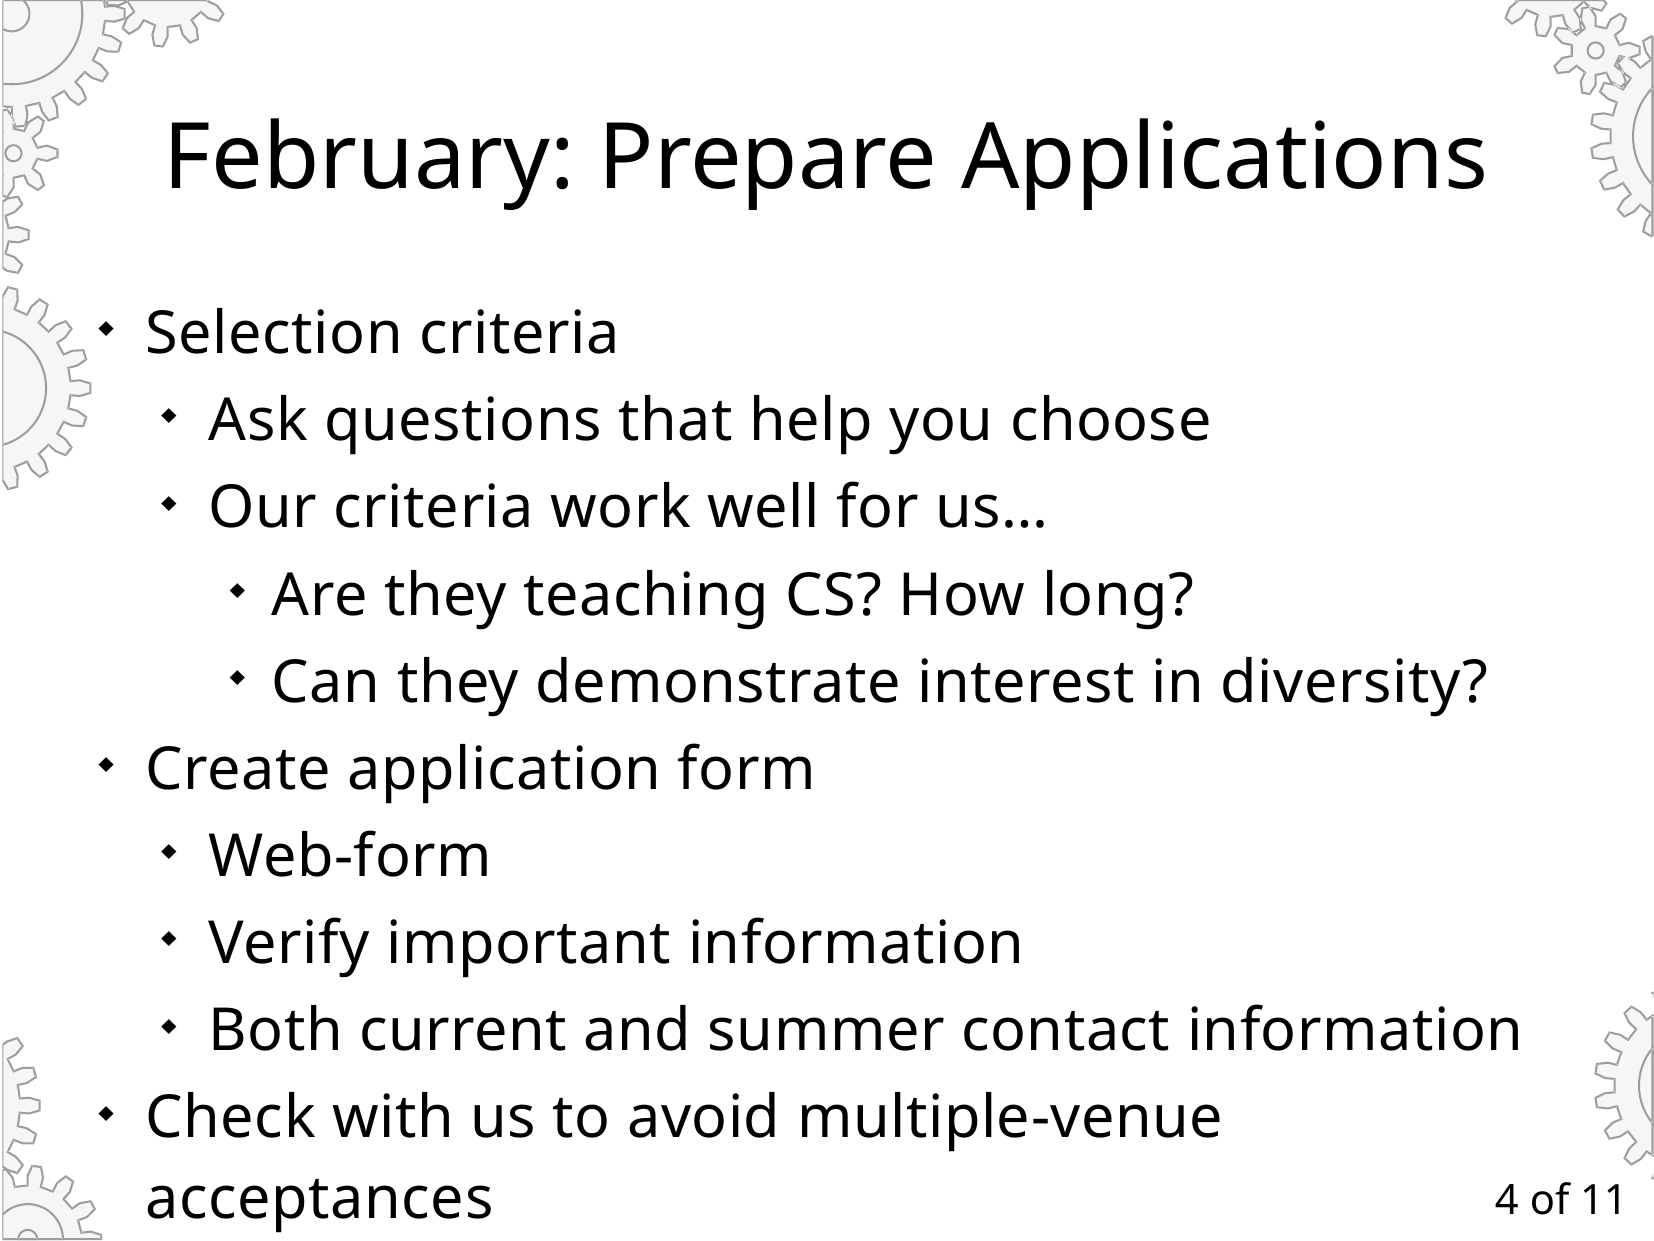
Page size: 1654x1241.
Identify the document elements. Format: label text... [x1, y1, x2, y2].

title February: Prepare Applications [82, 49, 1571, 257]
list Selection criteria Ask questions that help you choose Our criteria work well for us… Are they teaching CS? How long? Can they demonstrate interest in diversity? Create application form Web-form Verify important information Both current and summer contact information Check with us to avoid multiple-venue acceptances [82, 290, 1571, 1241]
